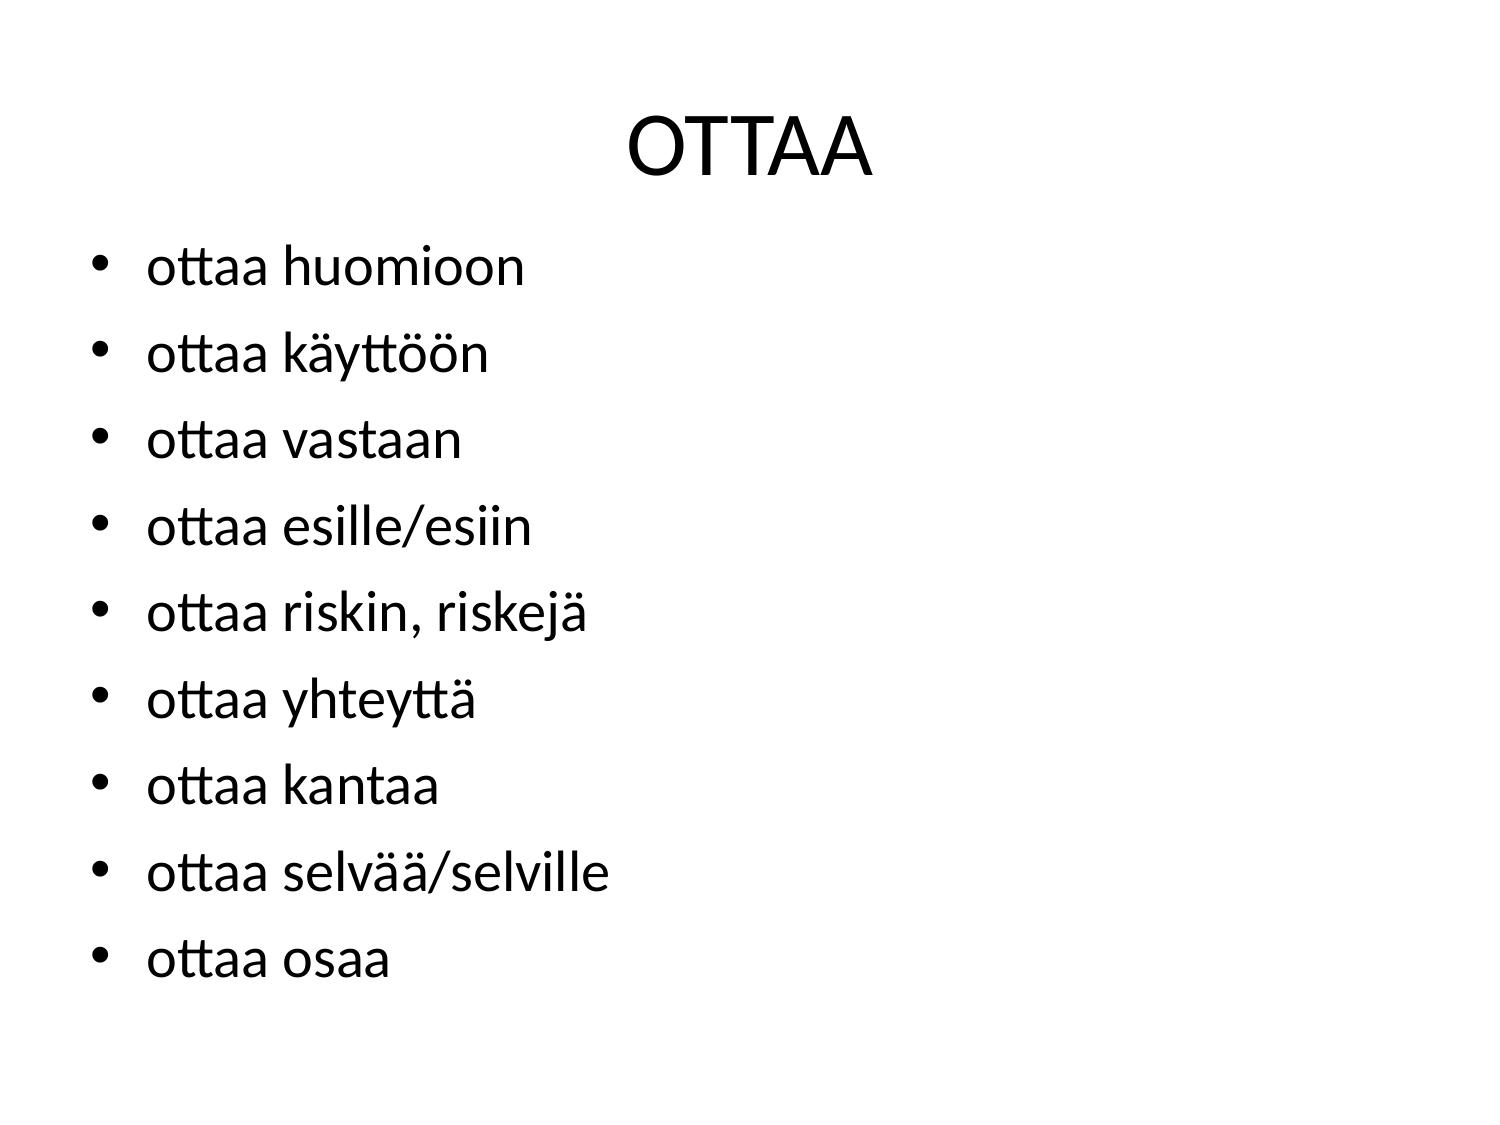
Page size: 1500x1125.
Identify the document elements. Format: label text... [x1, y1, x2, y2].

title OTTAA [75, 45, 1426, 219]
list ottaa huomioon ottaa käyttöön ottaa vastaan ottaa esille/esiin ottaa riskin, riskejä ottaa yhteyttä ottaa kantaa ottaa selvää/selville ottaa osaa [75, 219, 1426, 1071]
